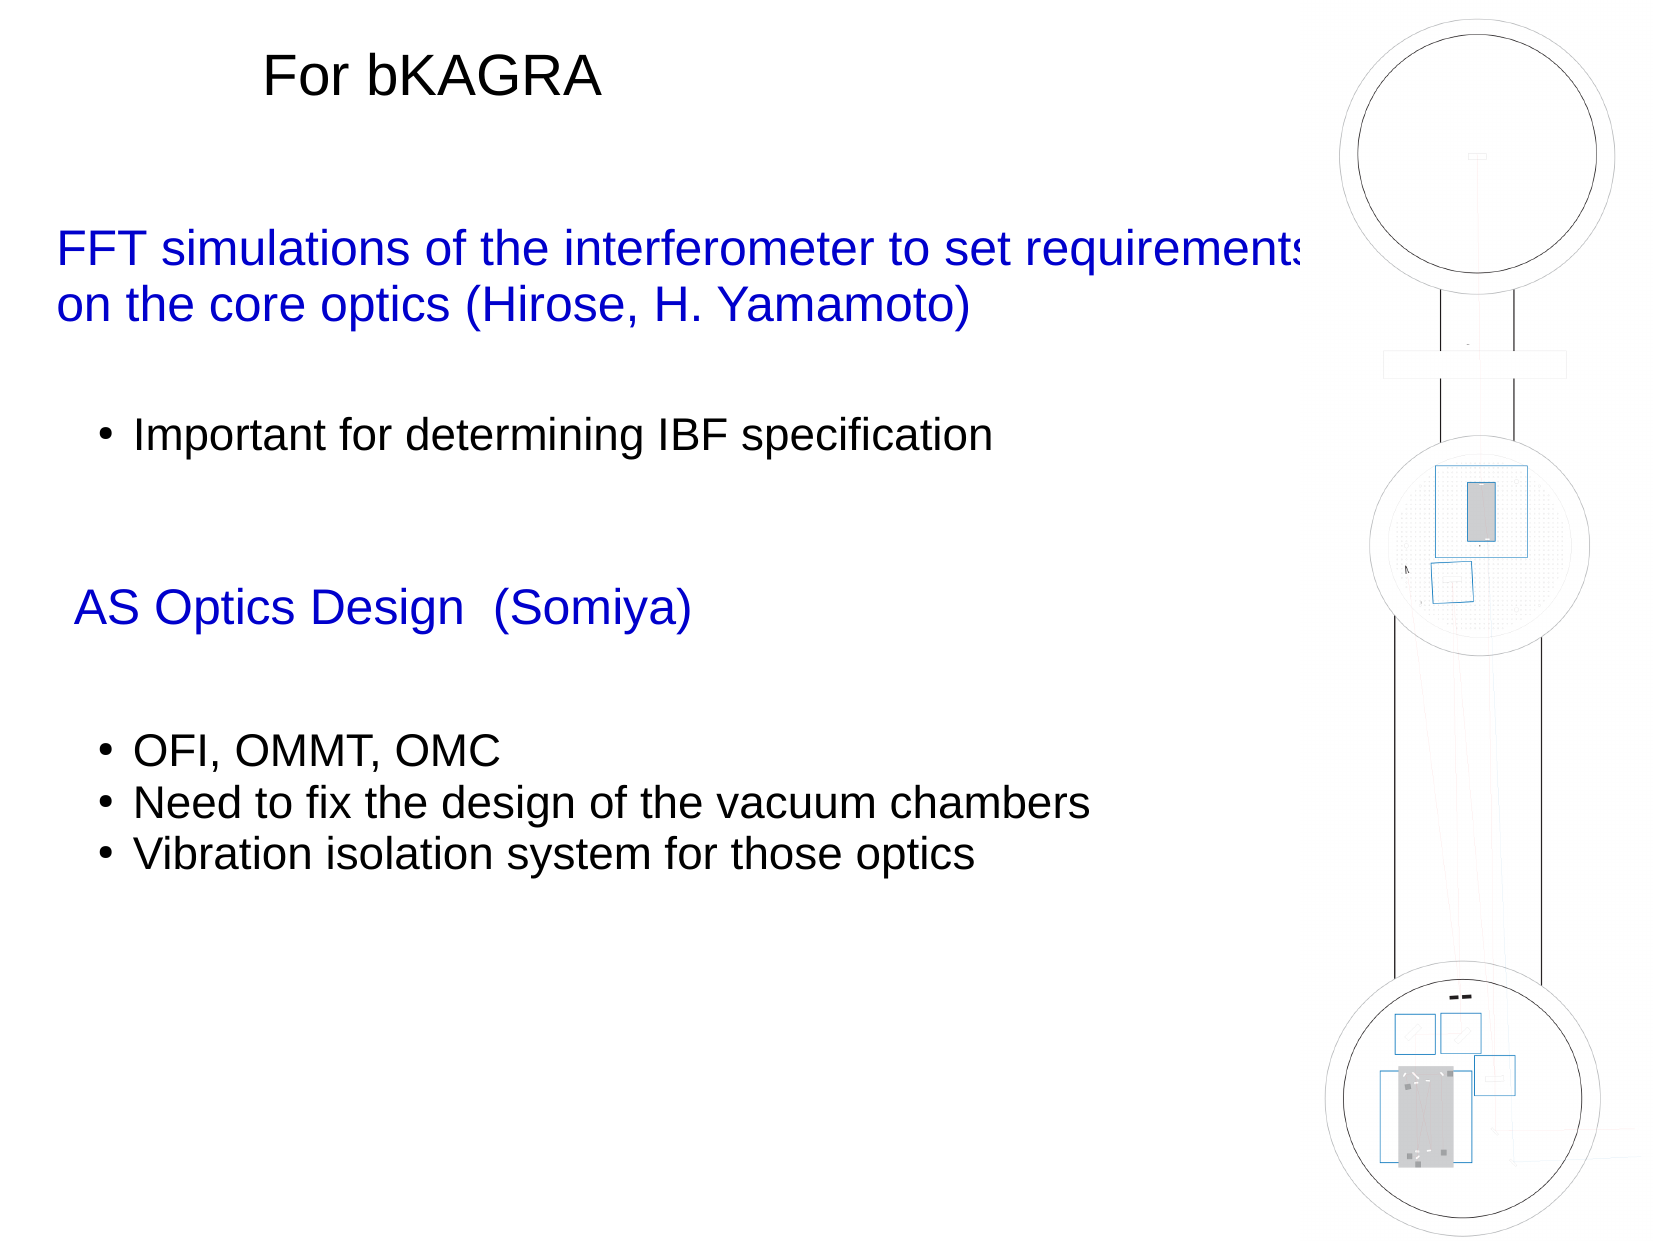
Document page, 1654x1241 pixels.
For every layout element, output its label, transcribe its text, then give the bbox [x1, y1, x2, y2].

text_box FFT simulations of the interferometer to set requirements on the core optics (Hirose, H. Yamamoto) [41, 212, 1300, 339]
picture [1300, 0, 1654, 1241]
text_box OFI, OMMT, OMC Need to fix the design of the vacuum chambers Vibration isolation system for those optics [82, 717, 1106, 886]
text_box Important for determining IBF specification [82, 401, 1010, 468]
text_box For bKAGRA [248, 35, 618, 116]
text_box AS Optics Design (Somiya) [59, 571, 709, 643]
